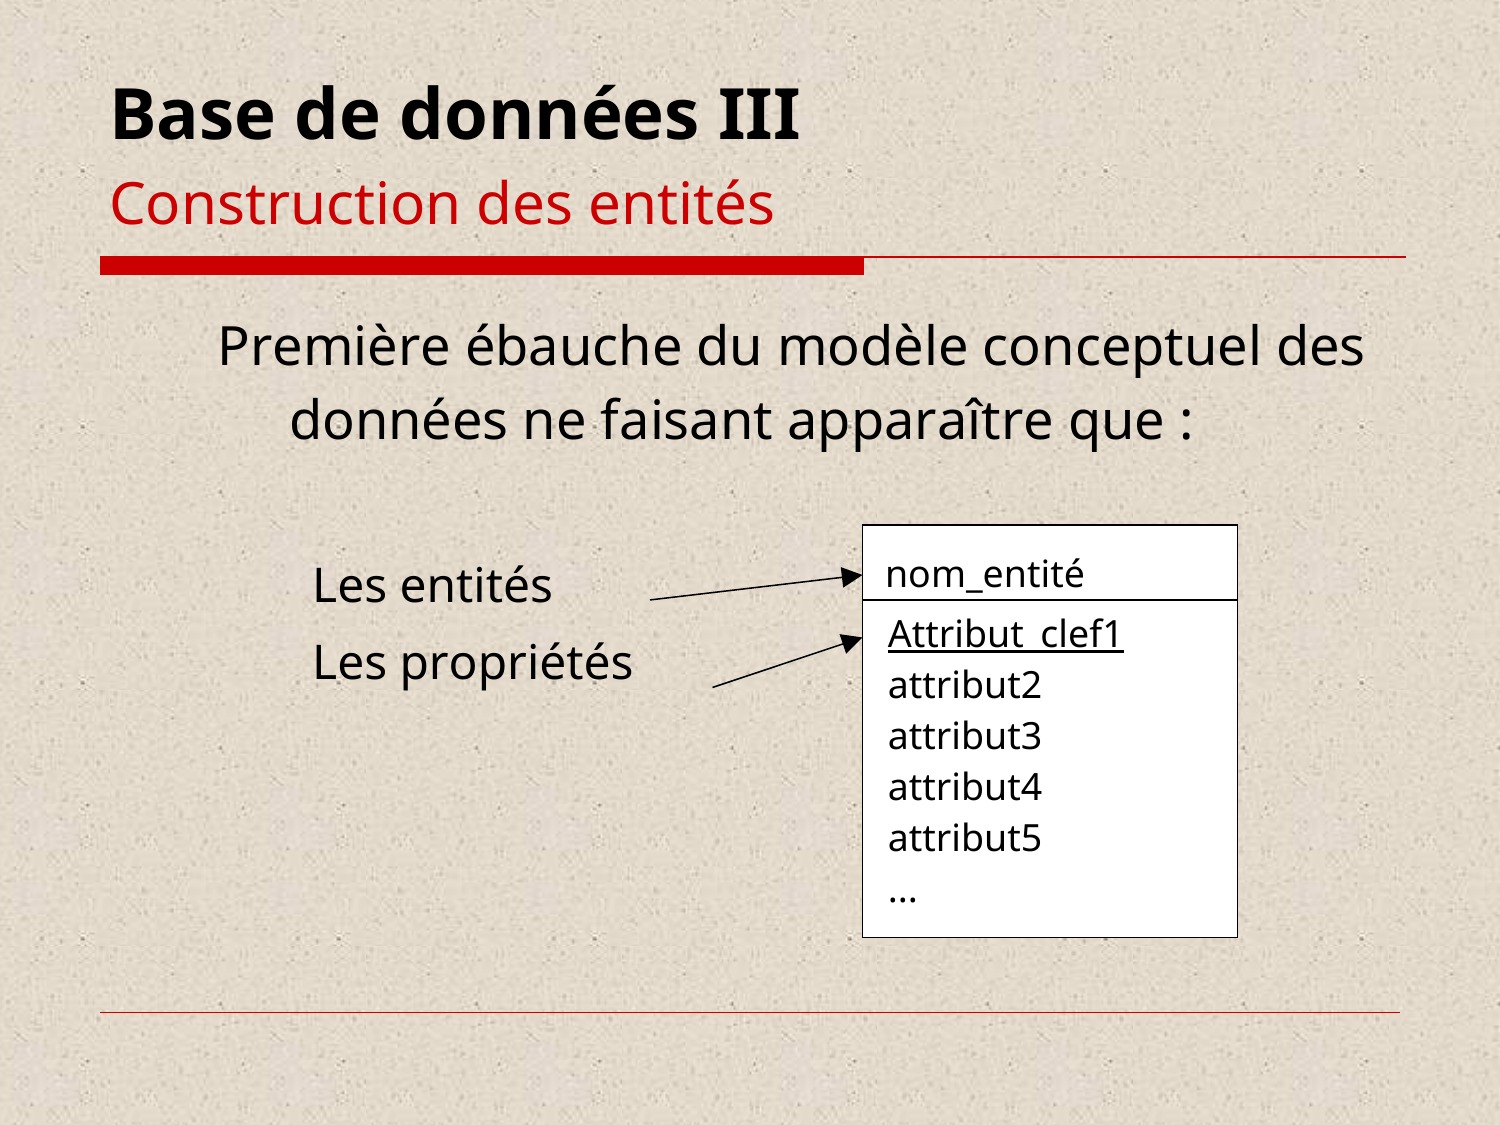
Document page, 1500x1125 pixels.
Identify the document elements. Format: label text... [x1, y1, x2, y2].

picture [0, 0, 1500, 1125]
text_box Attribut_clef1 attribut2 attribut3 attribut4 attribut5 ... [873, 599, 1140, 922]
text_box [862, 600, 1238, 938]
title Base de données III Construction des entités [94, 49, 1407, 250]
text_box nom_entité [870, 539, 1101, 607]
text_box [862, 524, 1238, 599]
list Première ébauche du modèle conceptuel des données ne faisant apparaître que : Les entités Les propriétés [125, 299, 1401, 938]
